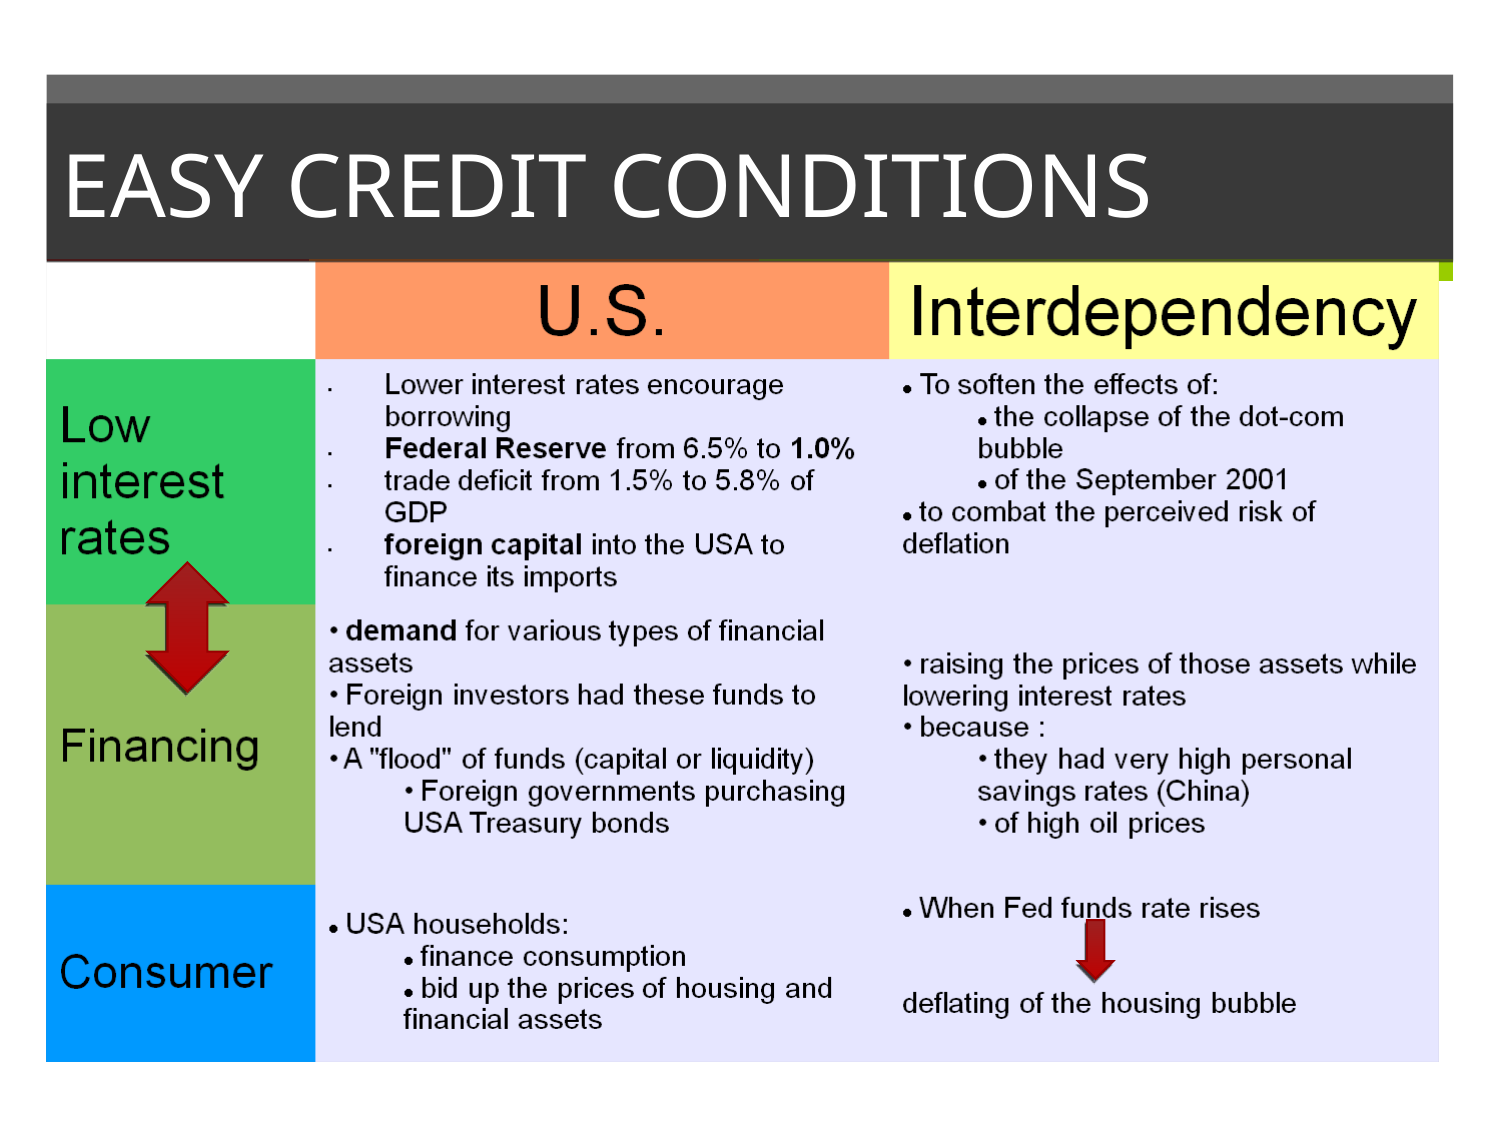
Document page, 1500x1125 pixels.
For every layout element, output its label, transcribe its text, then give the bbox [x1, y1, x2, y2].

text_box [1078, 920, 1114, 979]
text_box EASY CREDIT CONDITIONS [46, 103, 1454, 263]
picture [28, 247, 1461, 1075]
text_box [147, 562, 228, 692]
